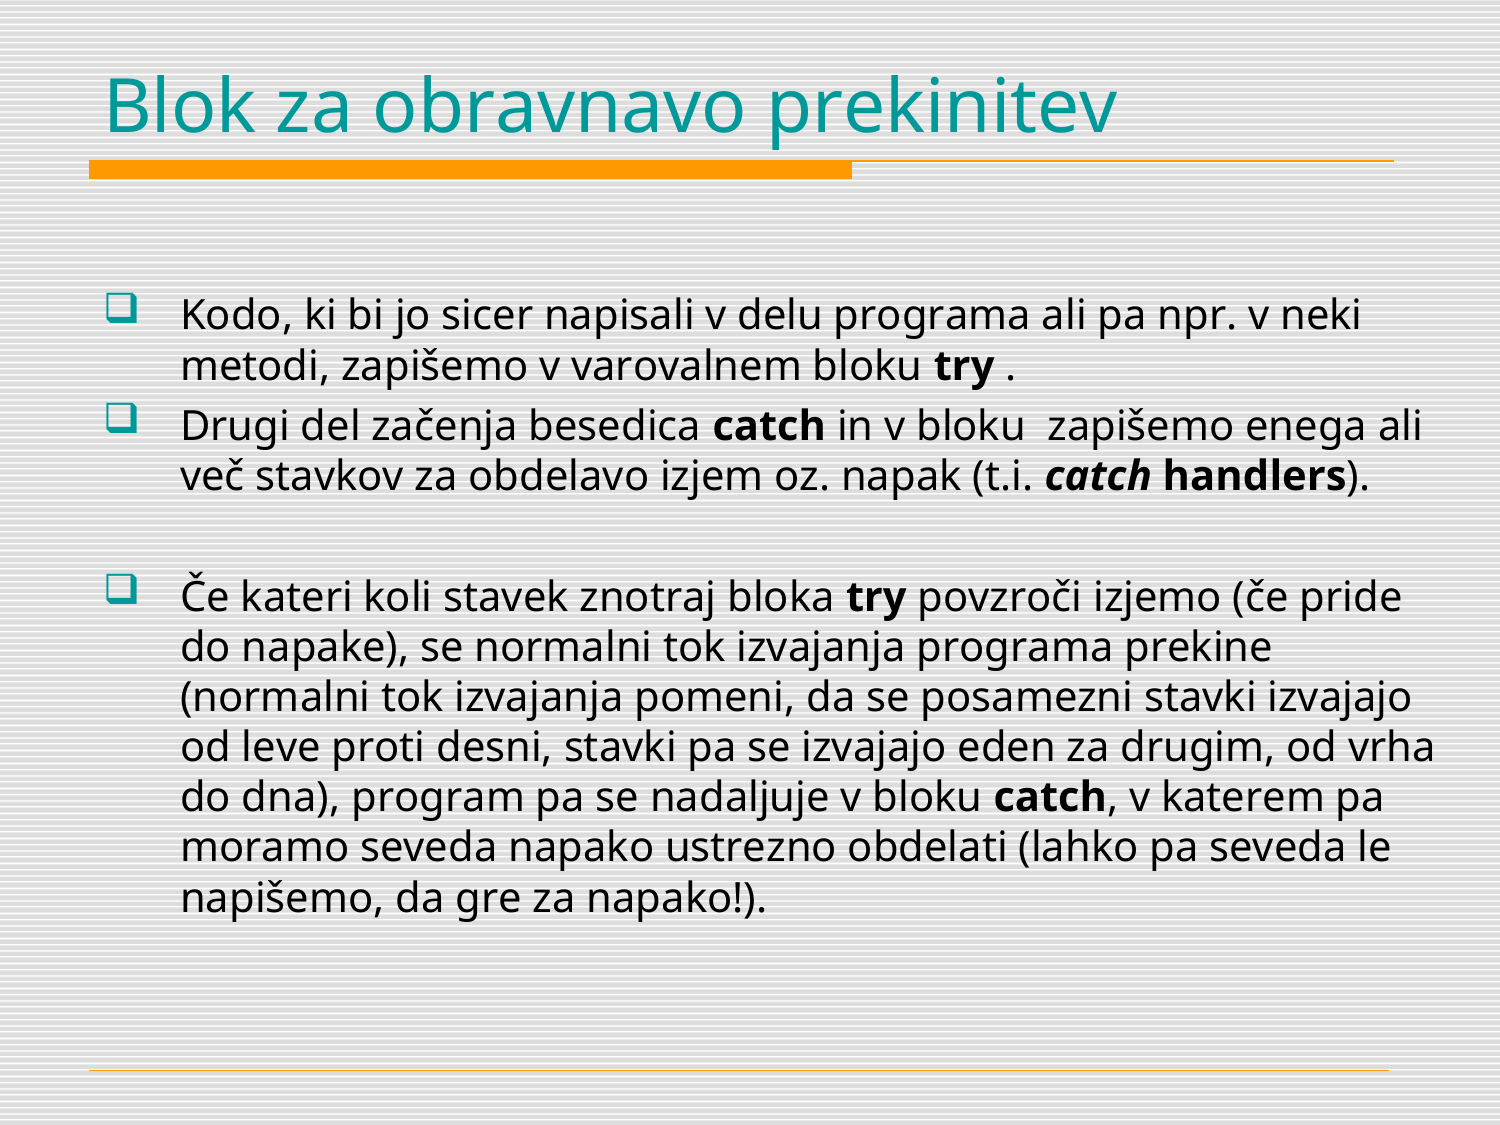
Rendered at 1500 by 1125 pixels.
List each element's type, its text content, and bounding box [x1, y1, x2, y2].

title Blok za obravnavo prekinitev [88, 42, 1401, 155]
picture [0, 0, 1500, 1125]
list Kodo, ki bi jo sicer napisali v delu programa ali pa npr. v neki metodi, zapišemo v varovalnem bloku try . Drugi del začenja besedica catch in v bloku zapišemo enega ali več stavkov za obdelavo izjem oz. napak (t.i. catch handlers). Če kateri koli stavek znotraj bloka try povzroči izjemo (če pride do napake), se normalni tok izvajanja programa prekine (normalni tok izvajanja pomeni, da se posamezni stavki izvajajo od leve proti desni, stavki pa se izvajajo eden za drugim, od vrha do dna), program pa se nadaljuje v bloku catch, v katerem pa moramo seveda napako ustrezno obdelati (lahko pa seveda le napišemo, da gre za napako!). [88, 220, 1471, 1059]
